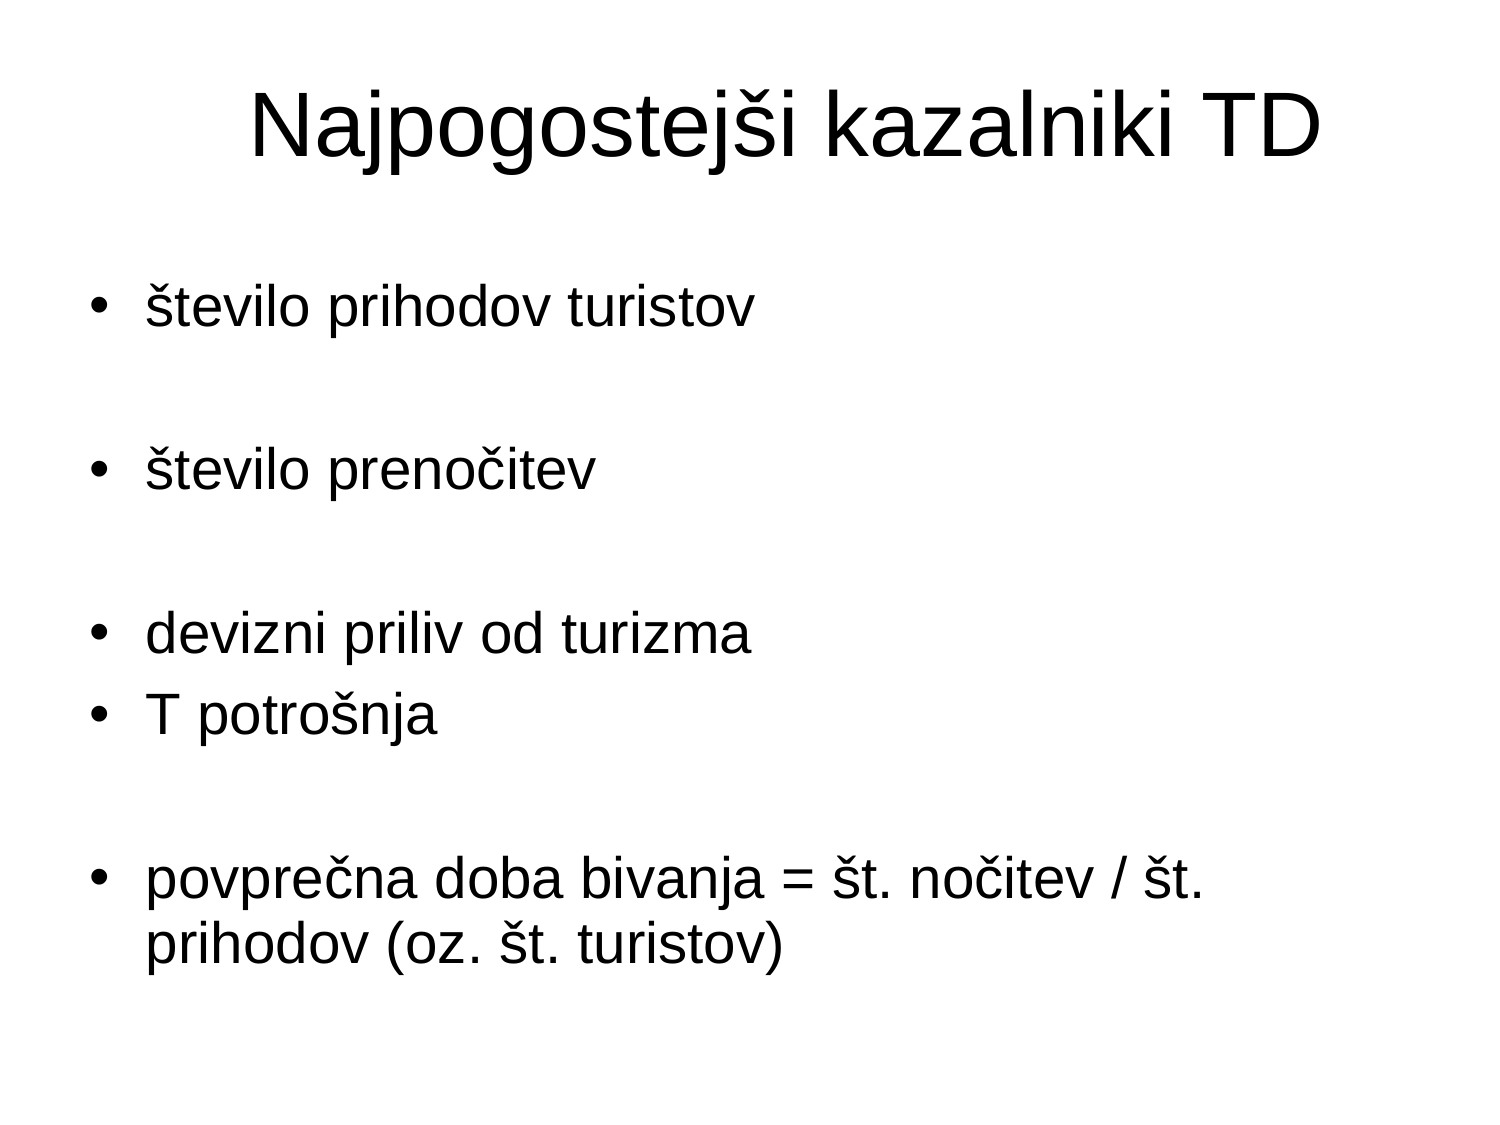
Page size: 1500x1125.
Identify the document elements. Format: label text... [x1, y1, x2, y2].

title Najpogostejši kazalniki TD [75, 54, 1425, 197]
list število prihodov turistov število prenočitev devizni priliv od turizma T potrošnja povprečna doba bivanja = št. nočitev / št. prihodov (oz. št. turistov) [75, 267, 1425, 1071]
